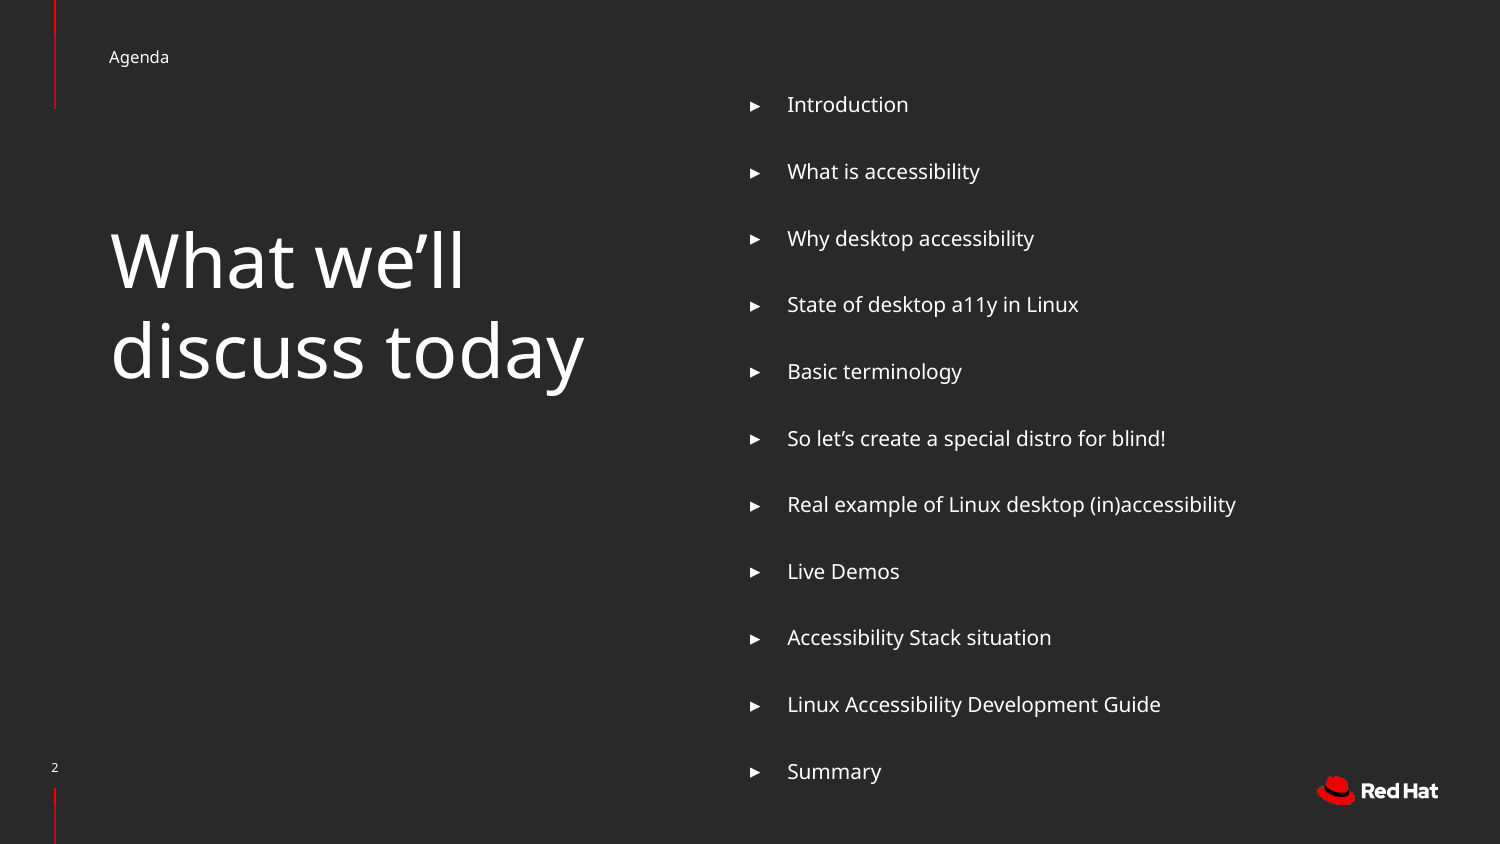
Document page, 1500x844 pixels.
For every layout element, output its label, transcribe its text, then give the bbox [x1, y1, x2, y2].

picture [1317, 776, 1438, 805]
text_box Introduction What is accessibility Why desktop accessibility State of desktop a11y in Linux Basic terminology So let’s create a special distro for blind! Real example of Linux desktop (in)accessibility Live Demos Accessibility Stack situation Linux Accessibility Development Guide Summary [731, 67, 1294, 769]
text_box What we’ll discuss today [110, 213, 589, 546]
subtitle Agenda [55, 6, 689, 108]
slide_number <číslo> [10, 759, 101, 777]
